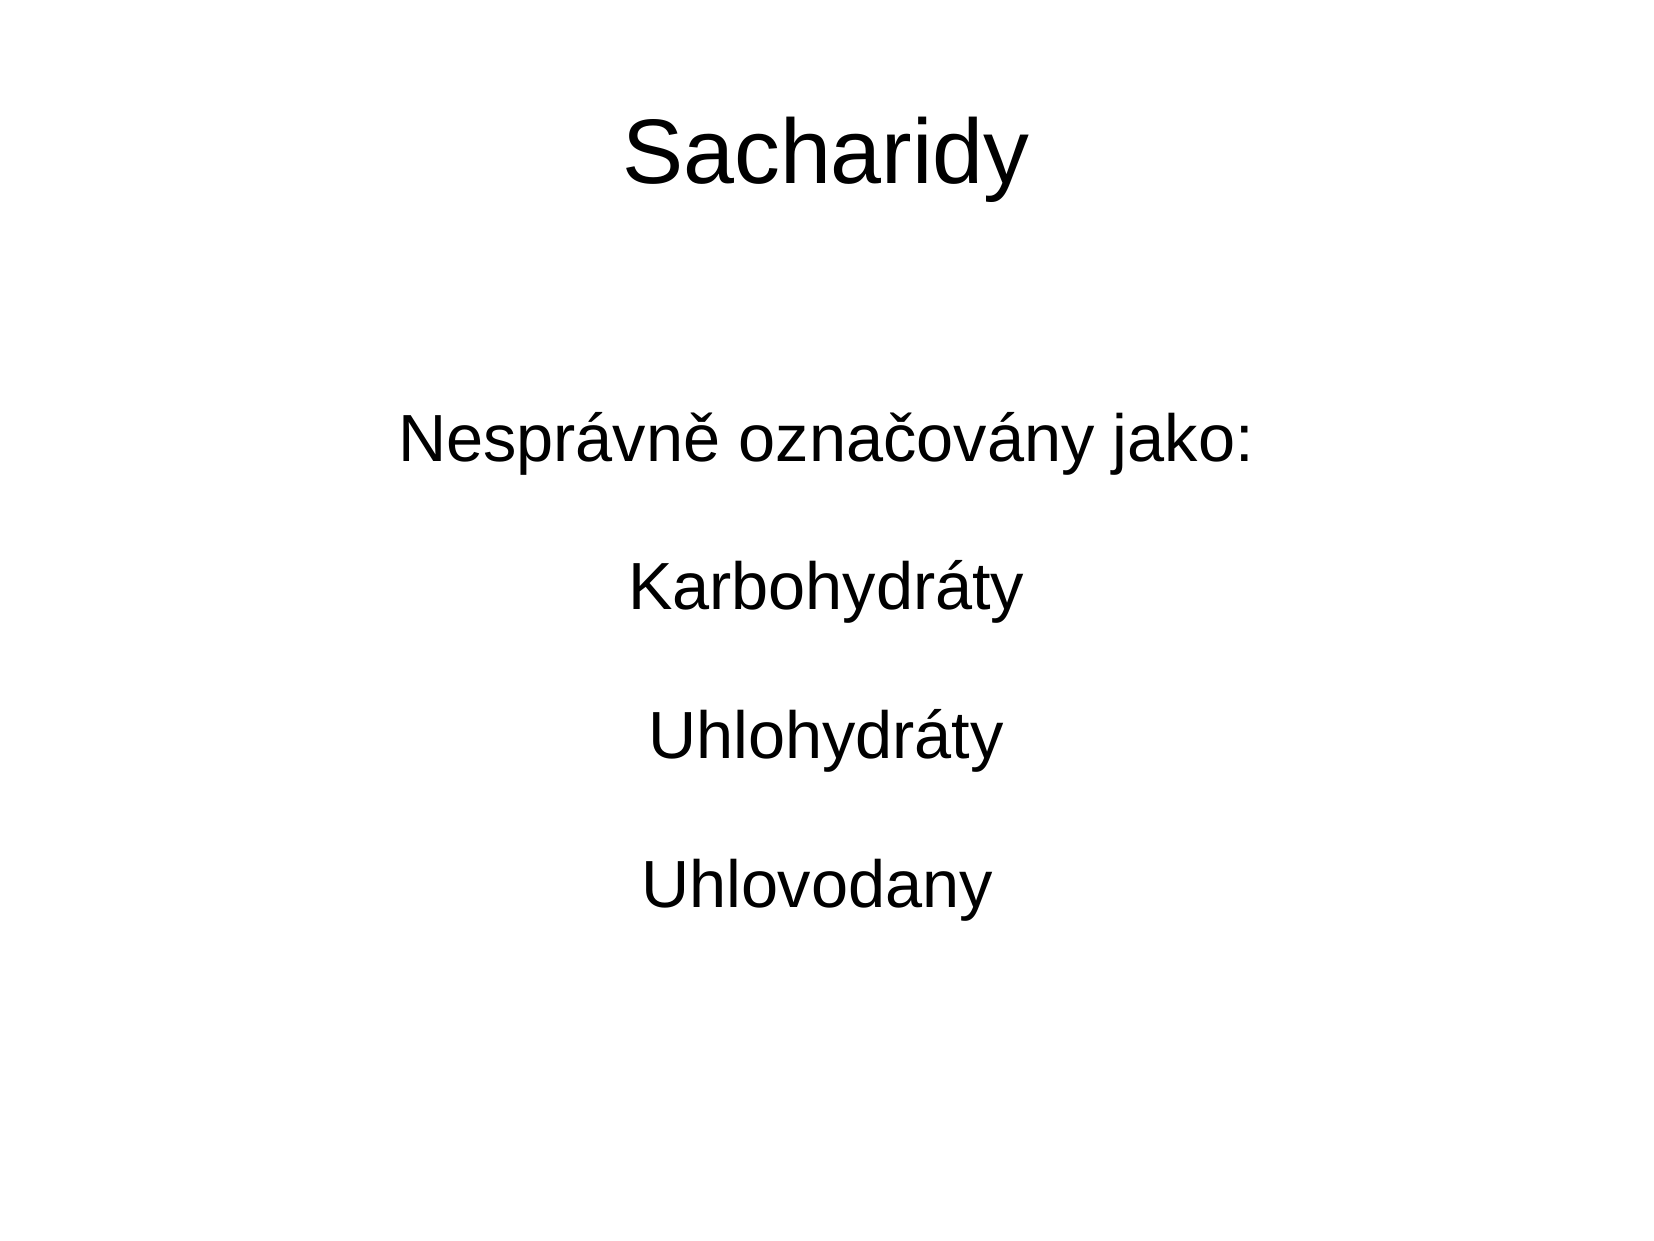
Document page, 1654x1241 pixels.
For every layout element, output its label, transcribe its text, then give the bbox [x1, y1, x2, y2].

title Sacharidy [82, 56, 1570, 249]
subtitle Nesprávně označovány jako: Karbohydráty Uhlohydráty Uhlovodany [82, 297, 1570, 1101]
